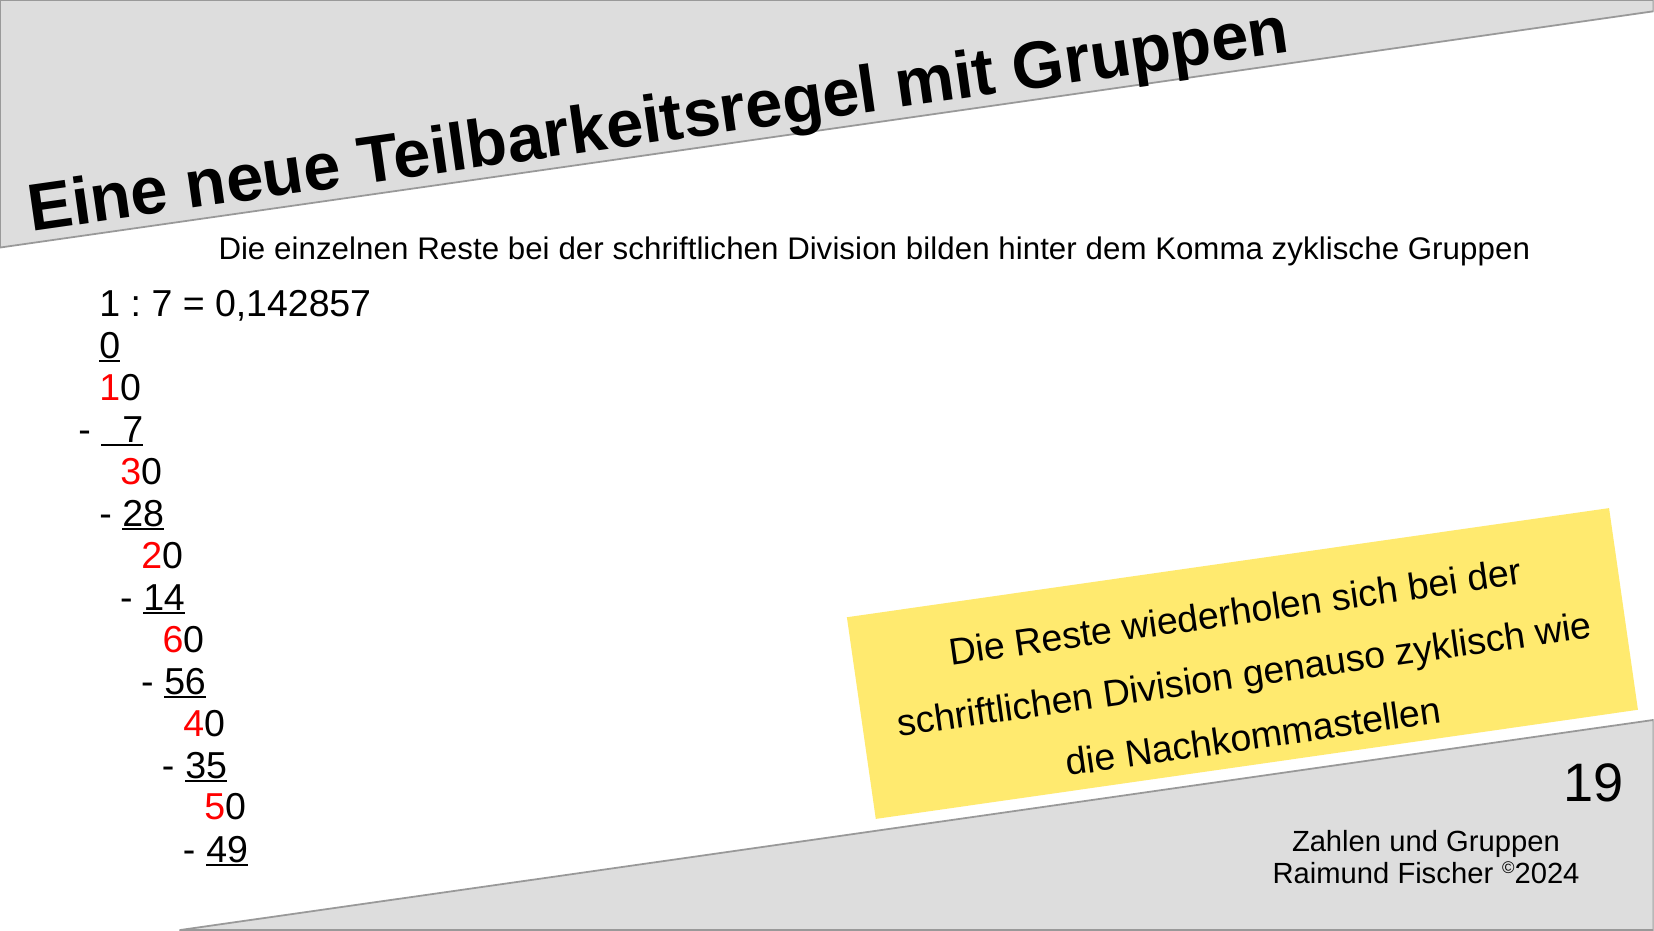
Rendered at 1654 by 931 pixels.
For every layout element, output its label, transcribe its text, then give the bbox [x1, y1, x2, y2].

list Die einzelnen Reste bei der schriftlichen Division bilden hinter dem Komma zyklische Gruppen [218, 230, 1625, 284]
text_box 1 : 7 = 0,142857 0 10 - 7 30 - 28 20 - 14 60 - 56 40 - 35 50 - 49 [53, 274, 951, 920]
text_box Die Reste wiederholen sich bei der schriftlichen Division genauso zyklisch wie die Nachkommastellen [951, 508, 1638, 809]
title Eine neue Teilbarkeitsregel mit Gruppen [16, 0, 1501, 286]
